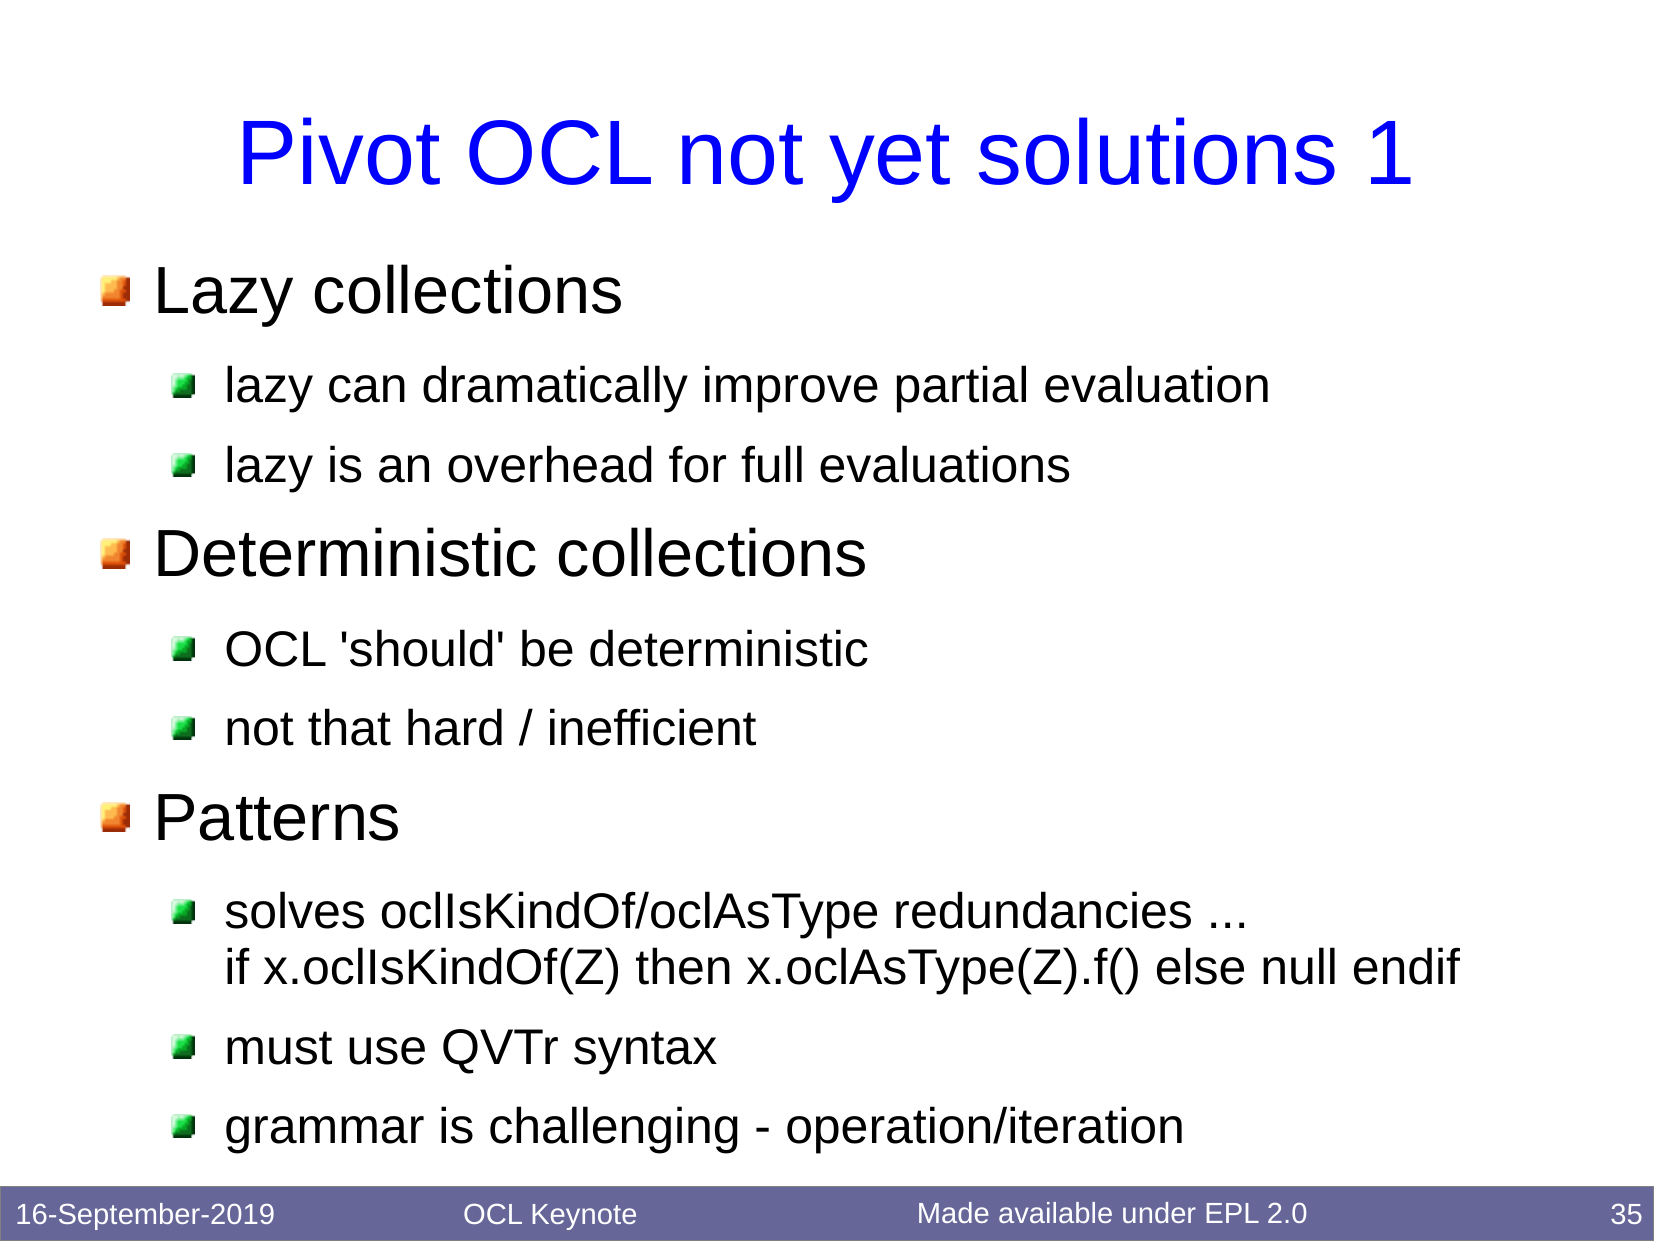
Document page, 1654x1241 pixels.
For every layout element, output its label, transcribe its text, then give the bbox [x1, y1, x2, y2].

title Pivot OCL not yet solutions 1 [82, 49, 1571, 253]
list Lazy collections lazy can dramatically improve partial evaluation lazy is an overhead for full evaluations Deterministic collections OCL 'should' be deterministic not that hard / inefficient Patterns solves oclIsKindOf/oclAsType redundancies ... if x.oclIsKindOf(Z) then x.oclAsType(Z).f() else null endif must use QVTr syntax grammar is challenging - operation/iteration [82, 253, 1654, 1241]
